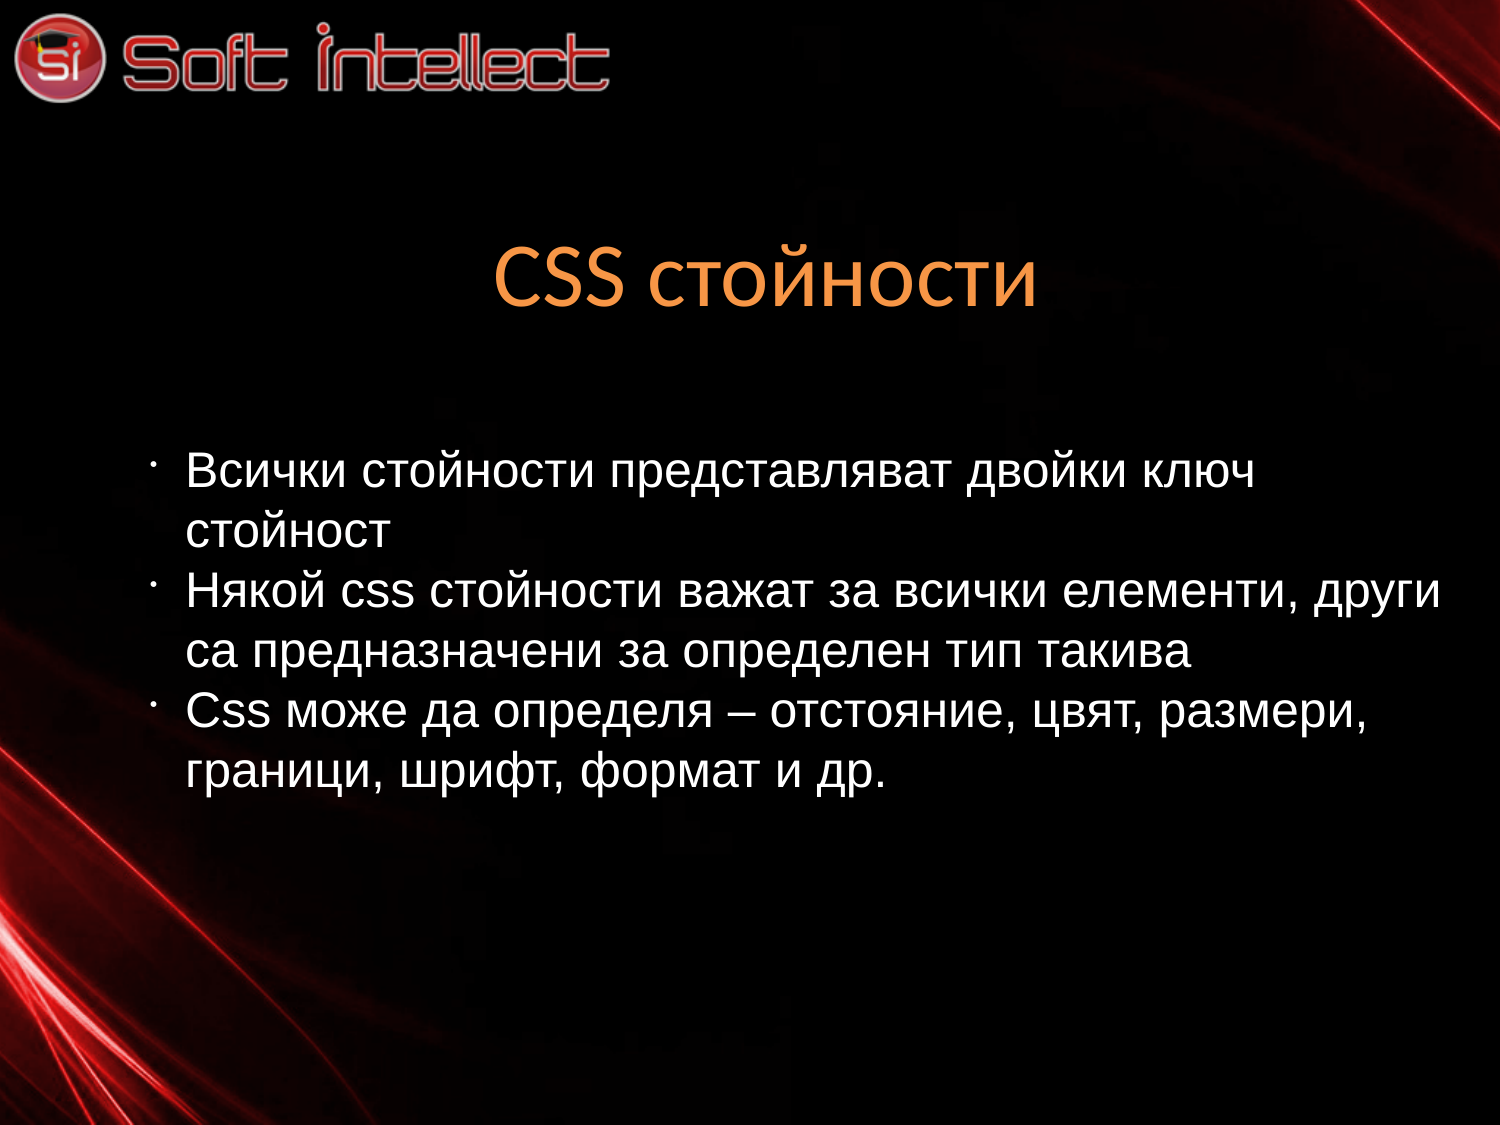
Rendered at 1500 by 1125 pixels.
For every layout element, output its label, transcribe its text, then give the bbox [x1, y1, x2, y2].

picture [0, 0, 1500, 1125]
text_box CSS стойности [129, 149, 1405, 390]
text_box Всички стойности представляват двойки ключ стойност Някой css стойности важат за всички елементи, други са предназначени за определен тип такива Css може да определя – отстояние, цвят, размери, граници, шрифт, формат и др. [135, 389, 1471, 1112]
